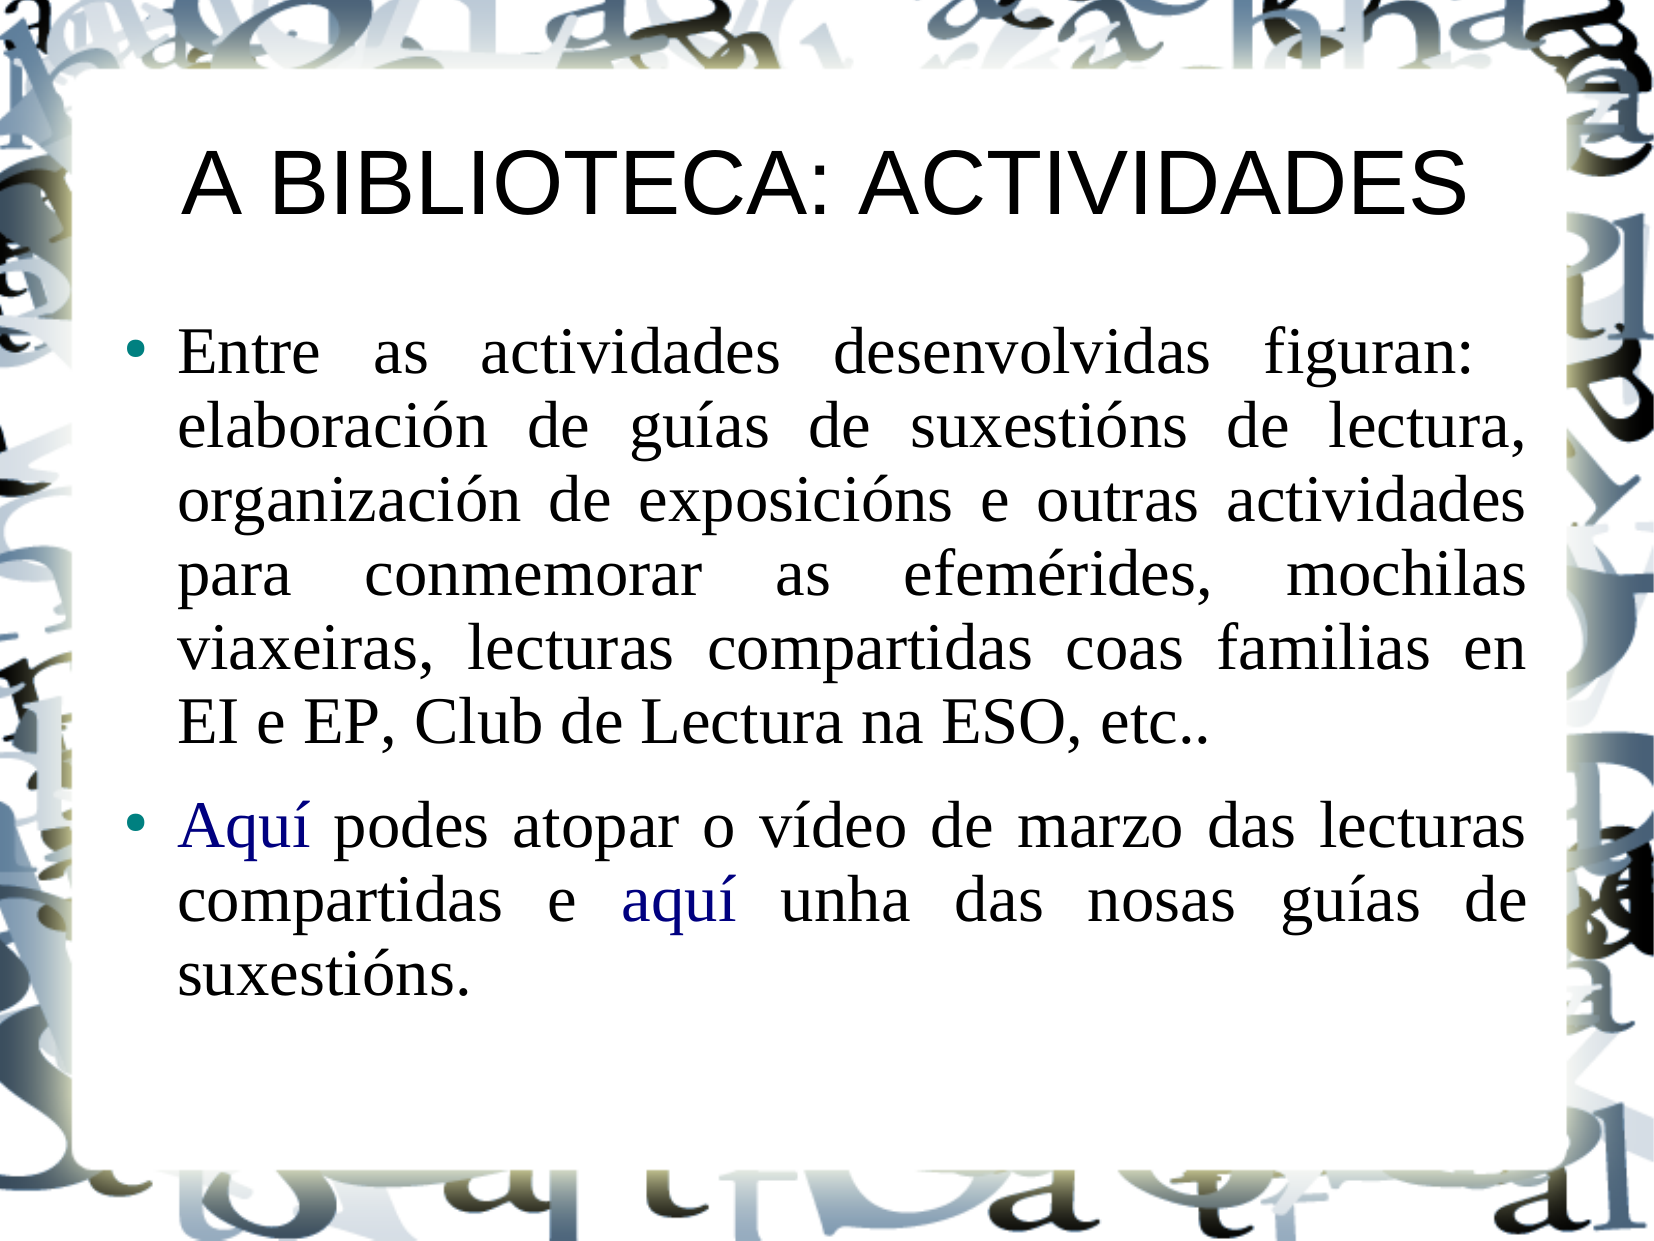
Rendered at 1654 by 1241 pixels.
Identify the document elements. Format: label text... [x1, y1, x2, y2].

picture [0, 0, 1654, 1241]
list Entre as actividades desenvolvidas figuran: elaboración de guías de suxestións de lectura, organización de exposicións e outras actividades para conmemorar as efemérides, mochilas viaxeiras, lecturas compartidas coas familias en EI e EP, Club de Lectura na ESO, etc.. Aquí podes atopar o vídeo de marzo das lecturas compartidas e aquí unha das nosas guías de suxestións. [106, 313, 1530, 1034]
title A BIBLIOTECA: ACTIVIDADES [82, 78, 1571, 287]
